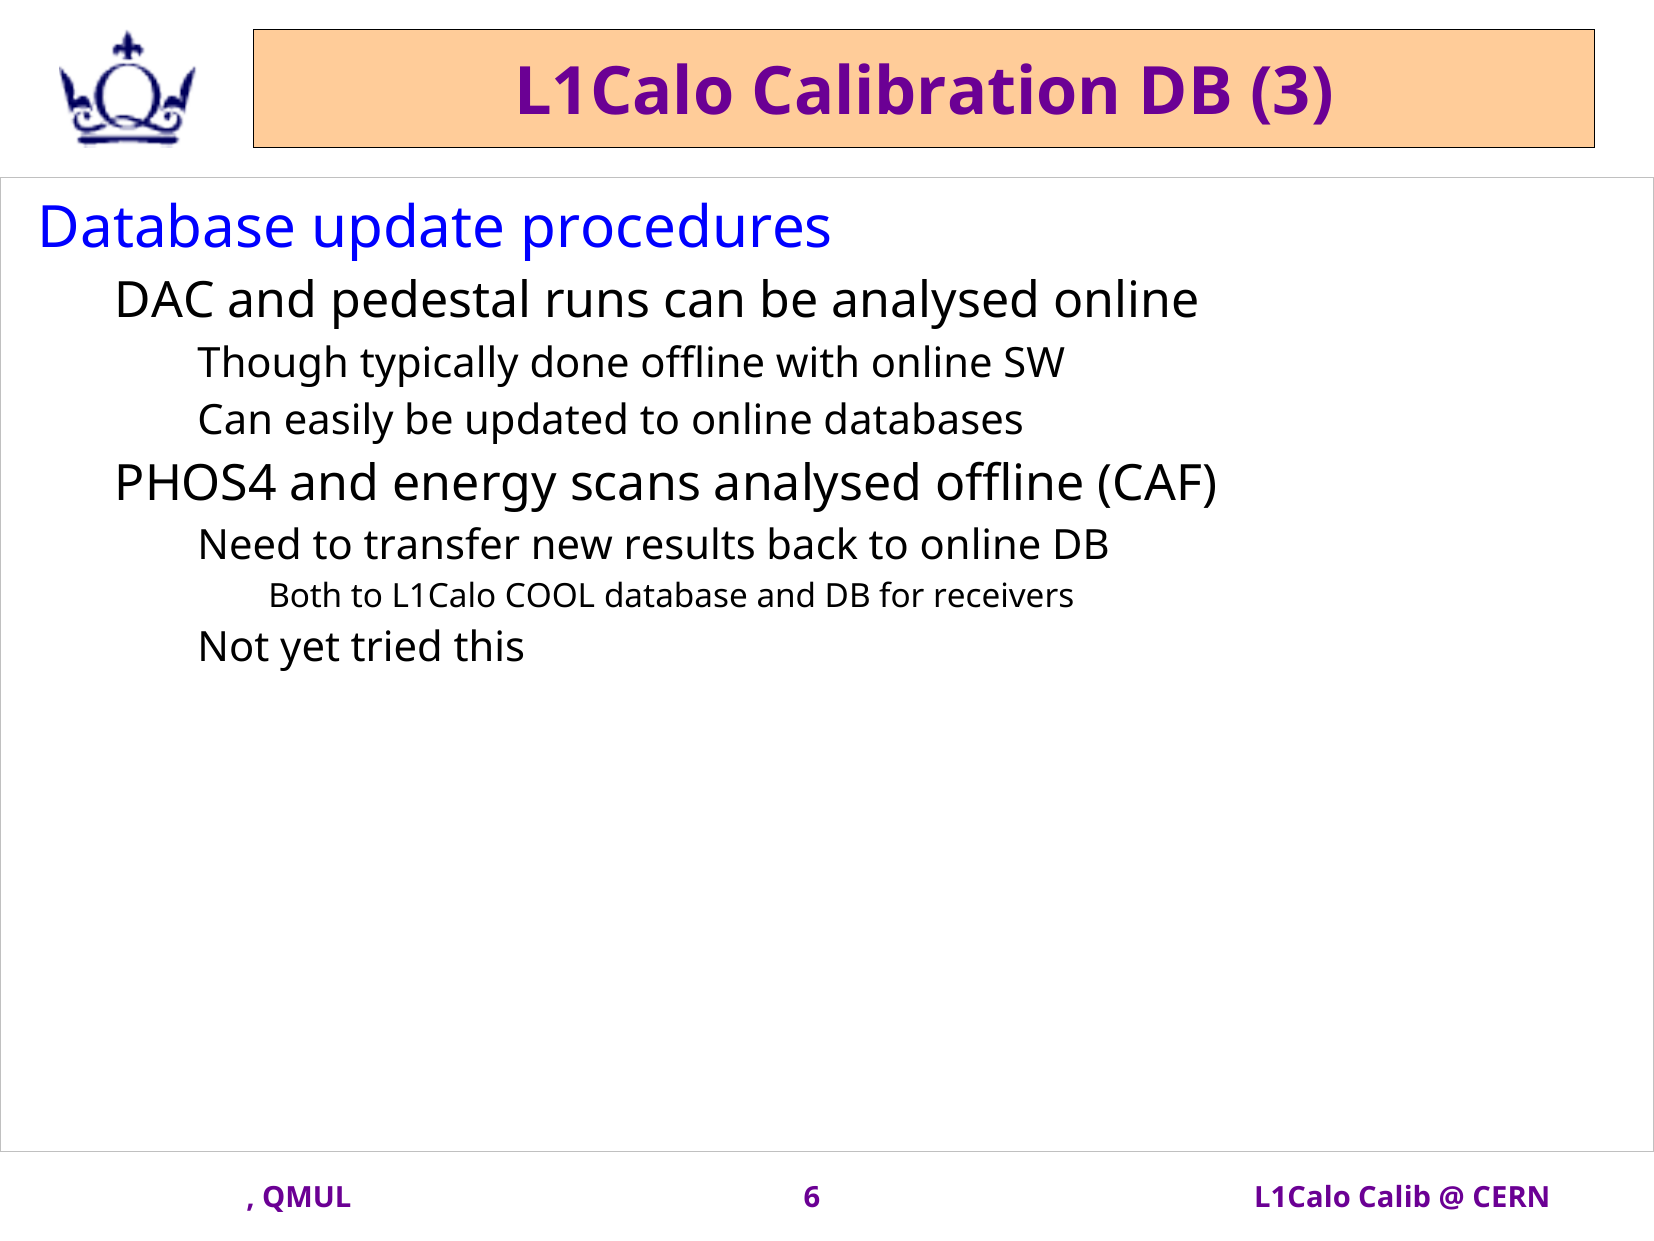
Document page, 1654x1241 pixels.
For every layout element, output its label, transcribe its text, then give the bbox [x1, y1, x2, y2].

picture [59, 29, 200, 148]
title L1Calo Calibration DB (3) [253, 29, 1595, 148]
list Database update procedures DAC and pedestal runs can be analysed online Though typically done offline with online SW Can easily be updated to online databases PHOS4 and energy scans analysed offline (CAF) Need to transfer new results back to online DB Both to L1Calo COOL database and DB for receivers Not yet tried this [20, 185, 1632, 1152]
